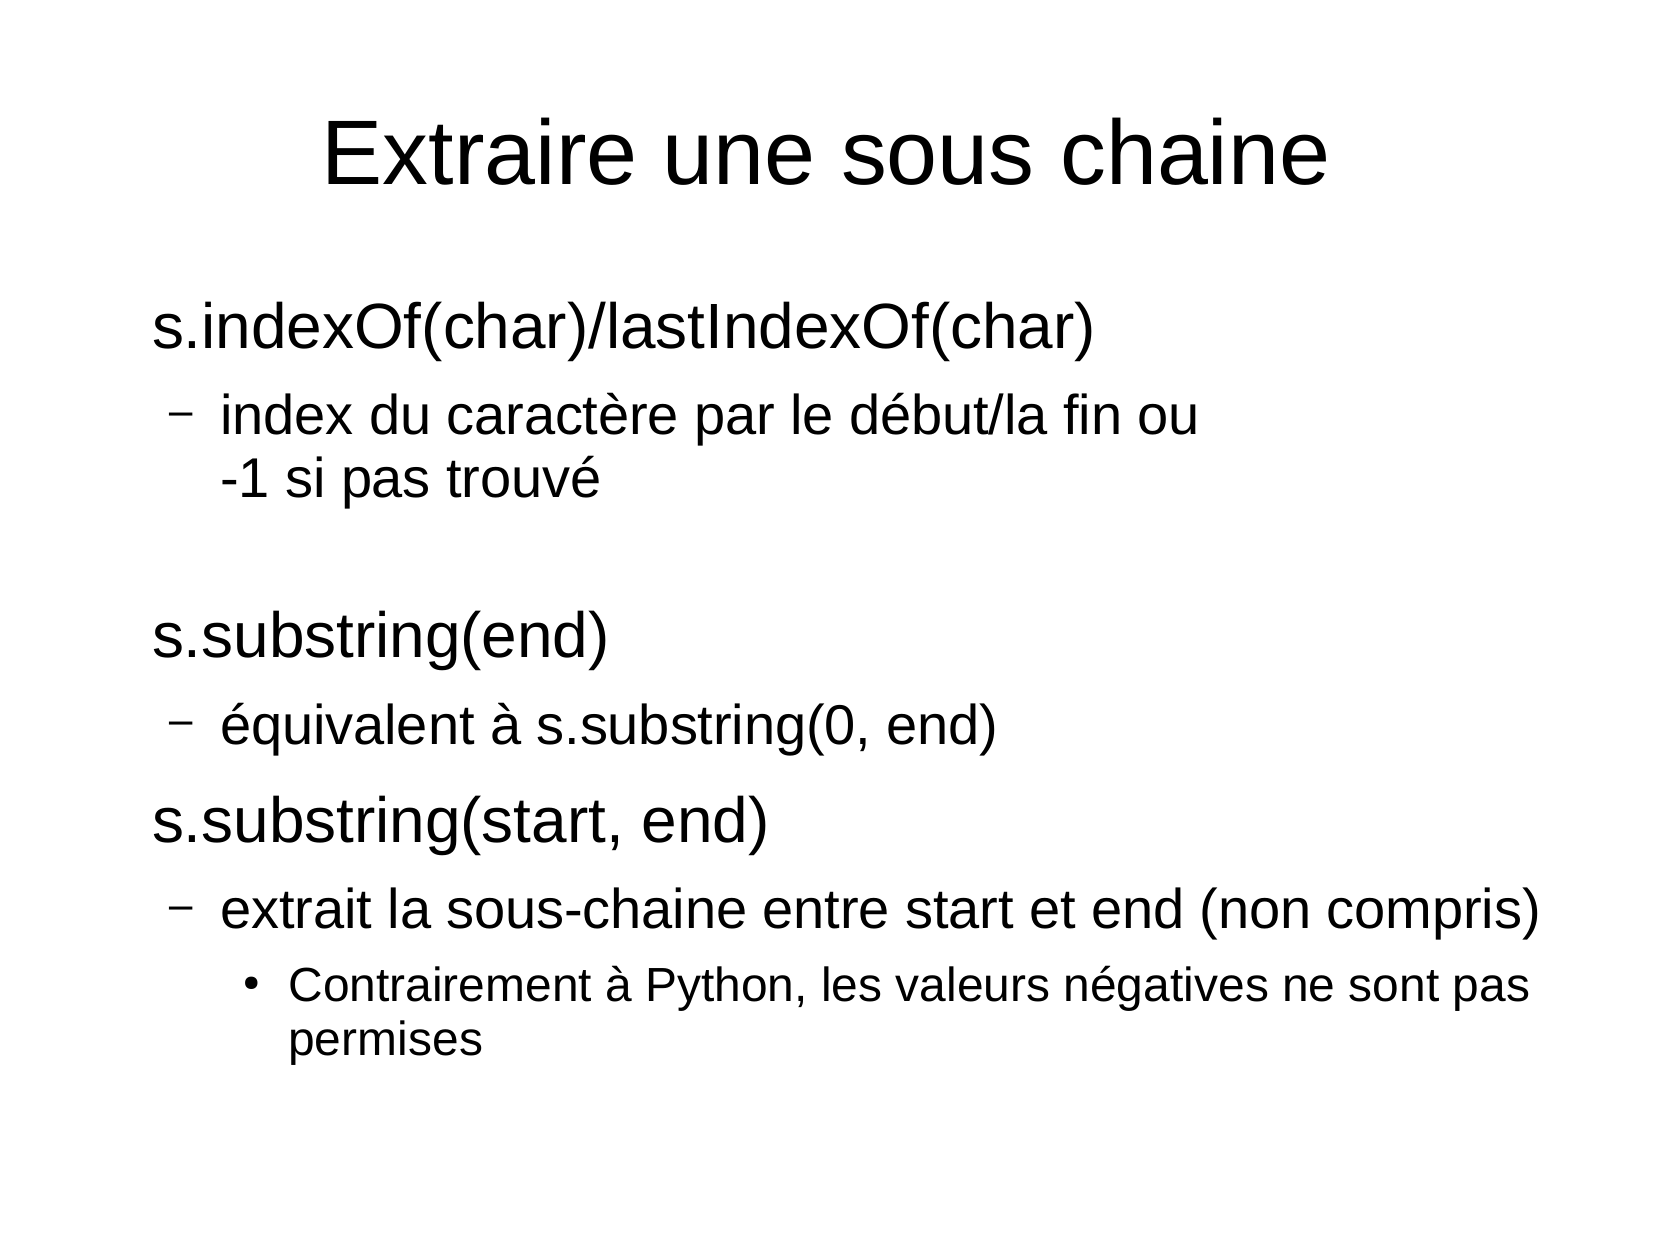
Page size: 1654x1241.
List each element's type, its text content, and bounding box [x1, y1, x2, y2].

title Extraire une sous chaine [82, 49, 1571, 257]
list s.indexOf(char)/lastIndexOf(char) index du caractère par le début/la fin ou -1 si pas trouvé s.substring(end) équivalent à s.substring(0, end) s.substring(start, end) extrait la sous-chaine entre start et end (non compris) Contrairement à Python, les valeurs négatives ne sont pas permises [84, 290, 1573, 1111]
